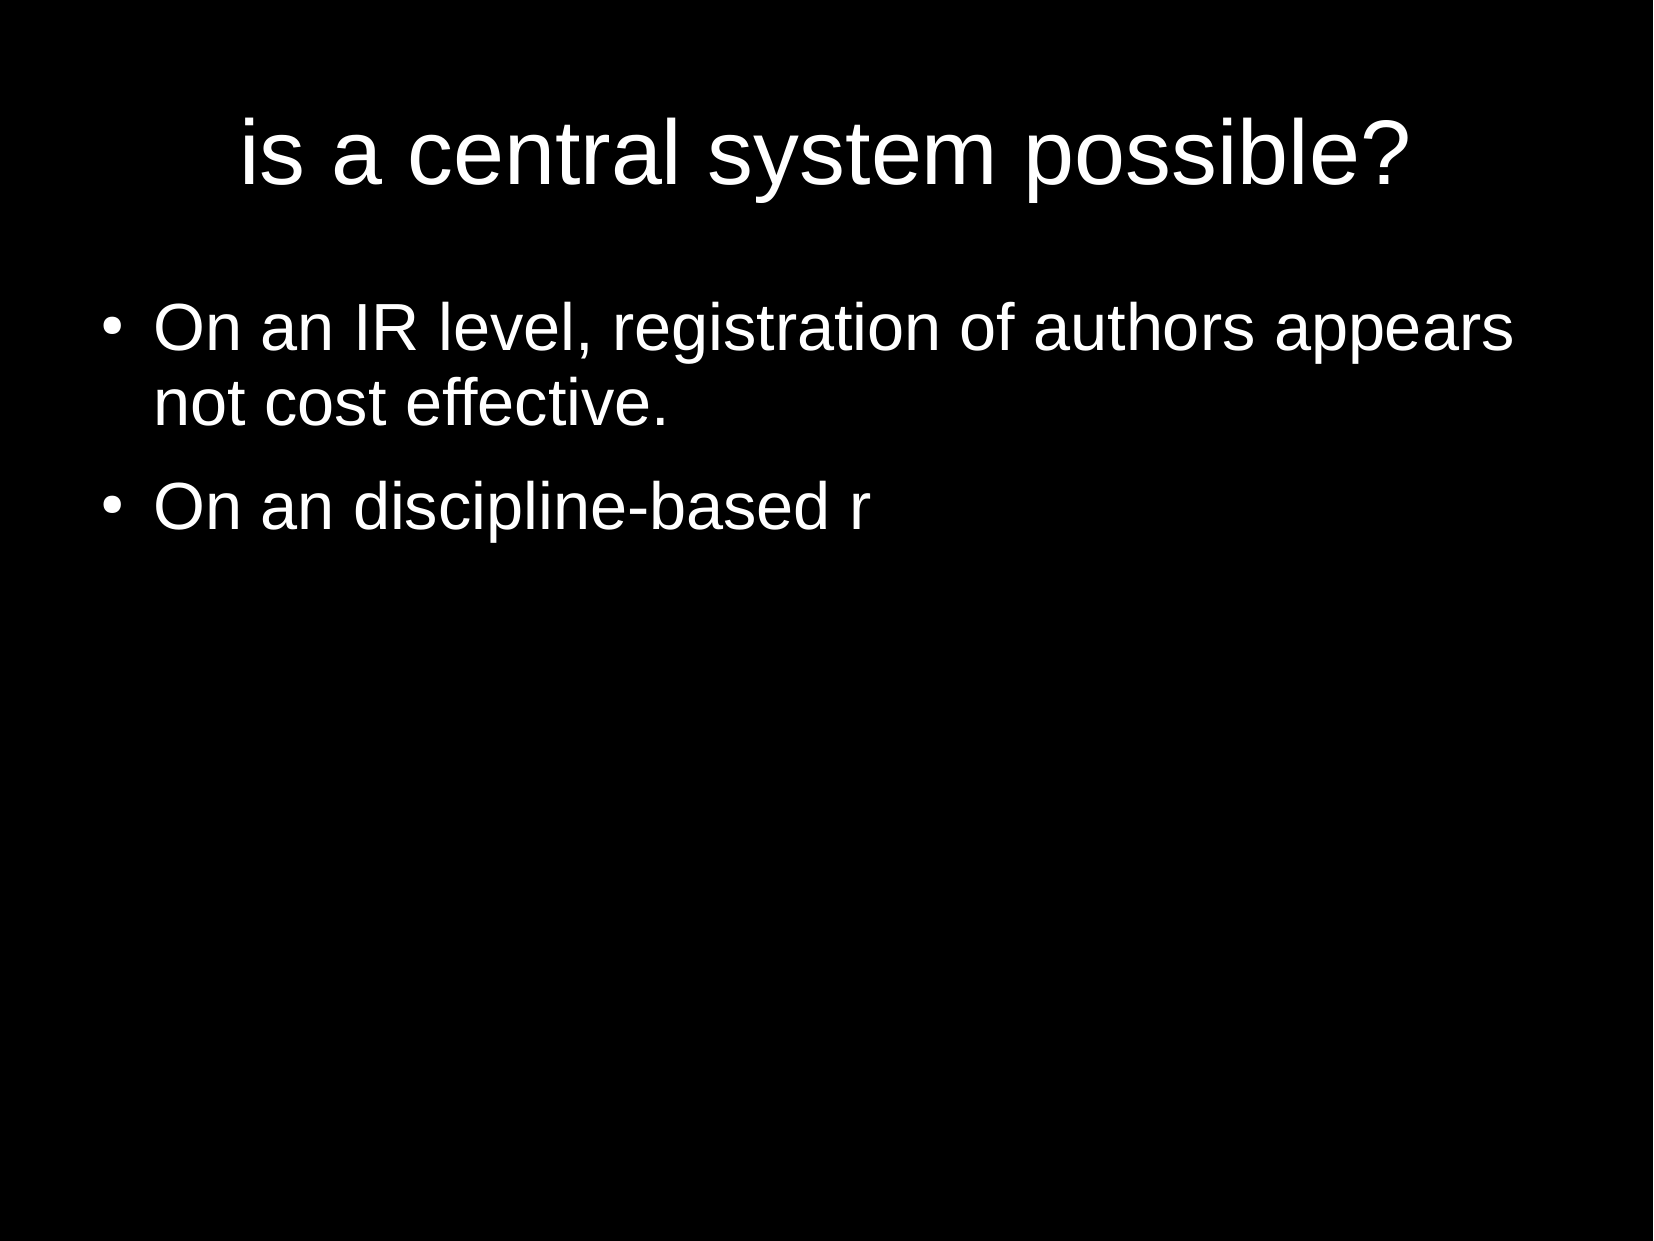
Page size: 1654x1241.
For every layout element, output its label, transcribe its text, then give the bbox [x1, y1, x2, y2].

title is a central system possible? [82, 56, 1571, 250]
list On an IR level, registration of authors appears not cost effective. On an discipline-based r [82, 290, 1571, 1109]
